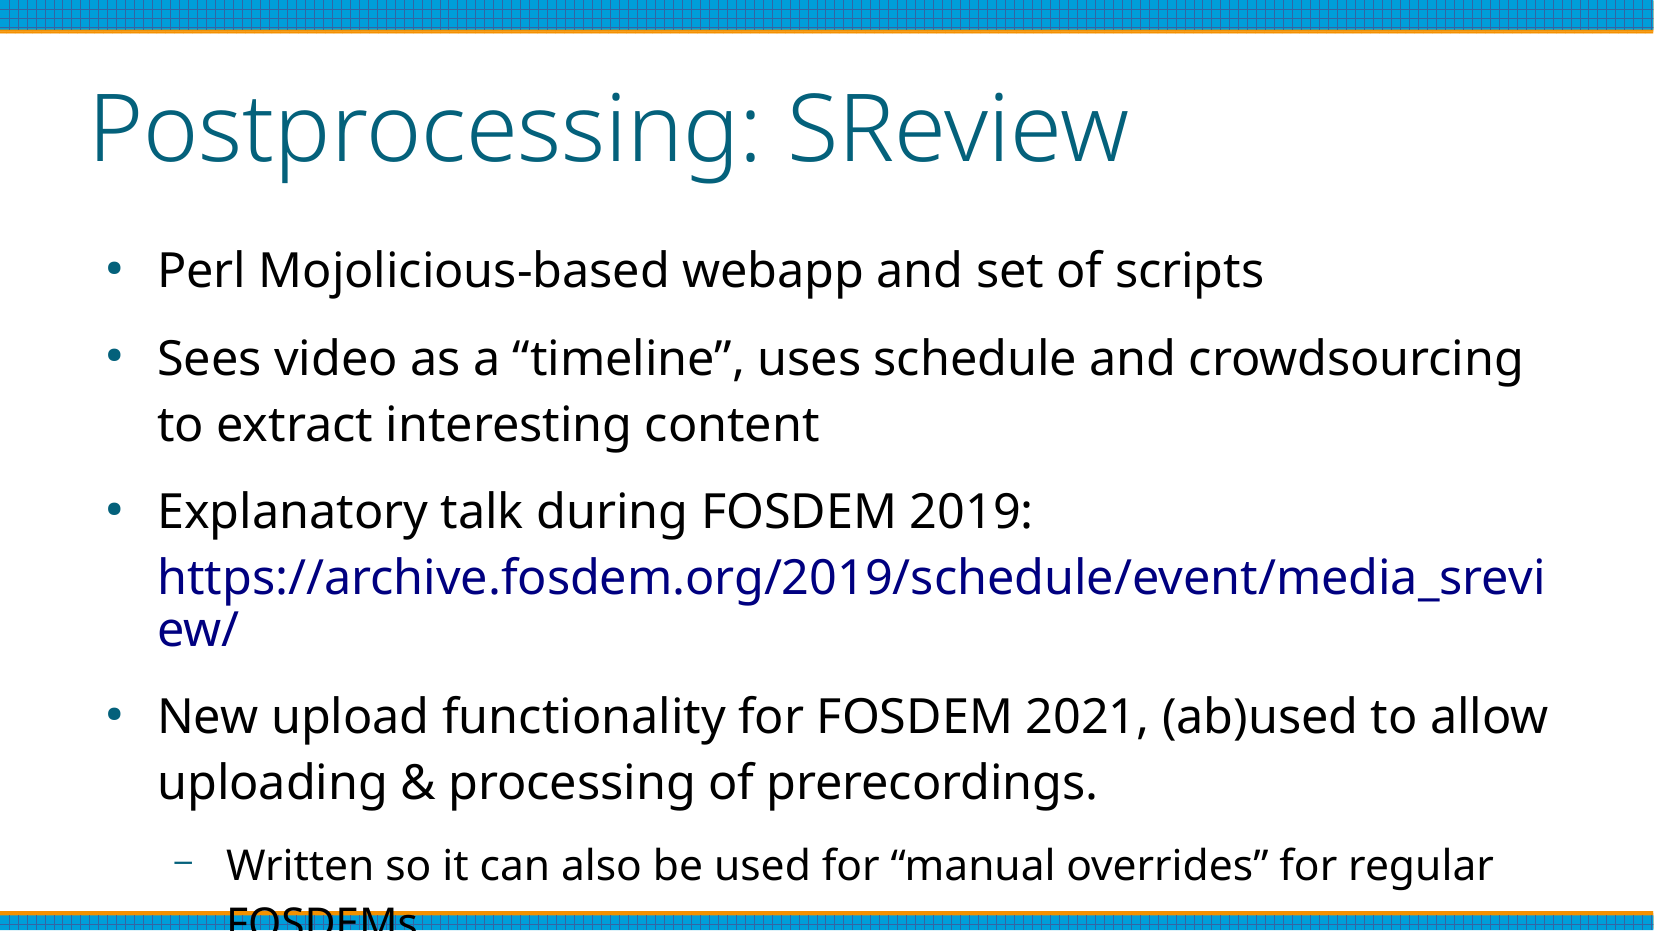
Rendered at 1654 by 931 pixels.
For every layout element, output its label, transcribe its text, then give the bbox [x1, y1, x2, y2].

list Perl Mojolicious-based webapp and set of scripts Sees video as a “timeline”, uses schedule and crowdsourcing to extract interesting content Explanatory talk during FOSDEM 2019: https://archive.fosdem.org/2019/schedule/event/media_sreview/ New upload functionality for FOSDEM 2021, (ab)used to allow uploading & processing of prerecordings. Written so it can also be used for “manual overrides” for regular FOSDEMs [88, 236, 1565, 901]
title Postprocessing: SReview [88, 44, 1565, 207]
